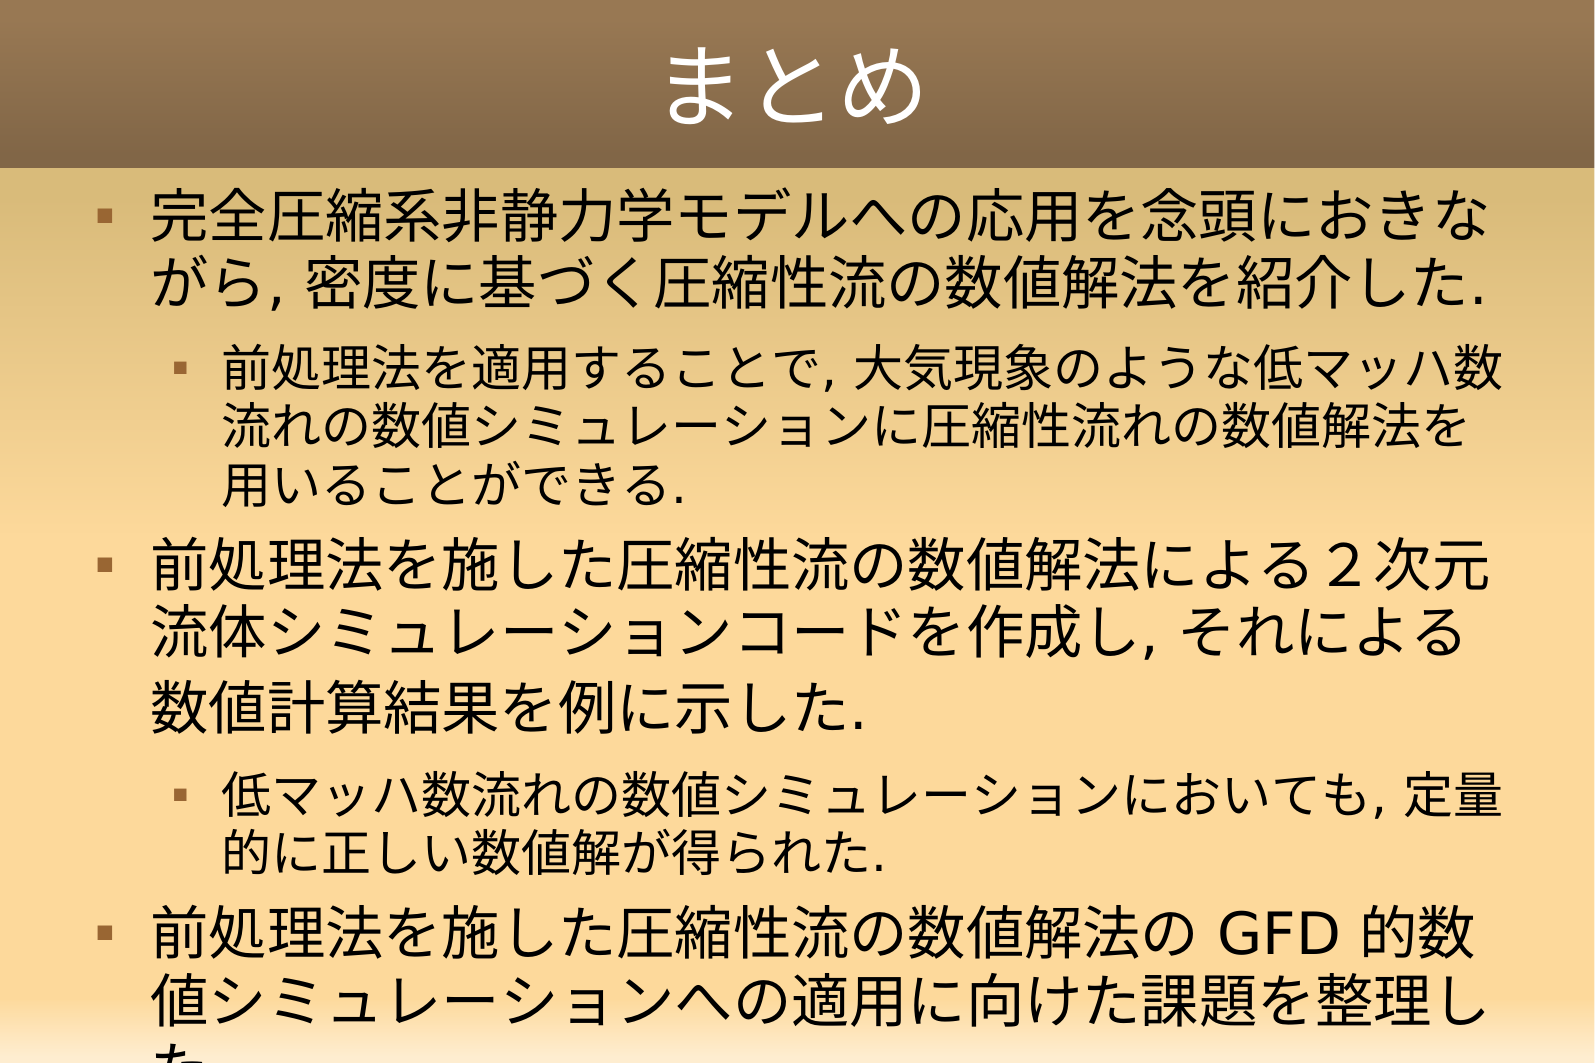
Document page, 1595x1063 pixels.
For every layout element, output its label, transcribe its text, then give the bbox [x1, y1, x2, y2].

picture [0, 0, 1595, 1063]
list 完全圧縮系非静力学モデルへの応用を念頭におきながら, 密度に基づく圧縮性流の数値解法を紹介した. 前処理法を適用することで, 大気現象のような低マッハ数流れの数値シミュレーションに圧縮性流れの数値解法を用いることができる. 前処理法を施した圧縮性流の数値解法による２次元流体シミュレーションコードを作成し, それによる数値計算結果を例に示した. 低マッハ数流れの数値シミュレーションにおいても, 定量的に正しい数値解が得られた. 前処理法を施した圧縮性流の数値解法の GFD 的数値シミュレーションへの適用に向けた課題を整理した. [79, 183, 1515, 1063]
title まとめ [74, 0, 1510, 178]
